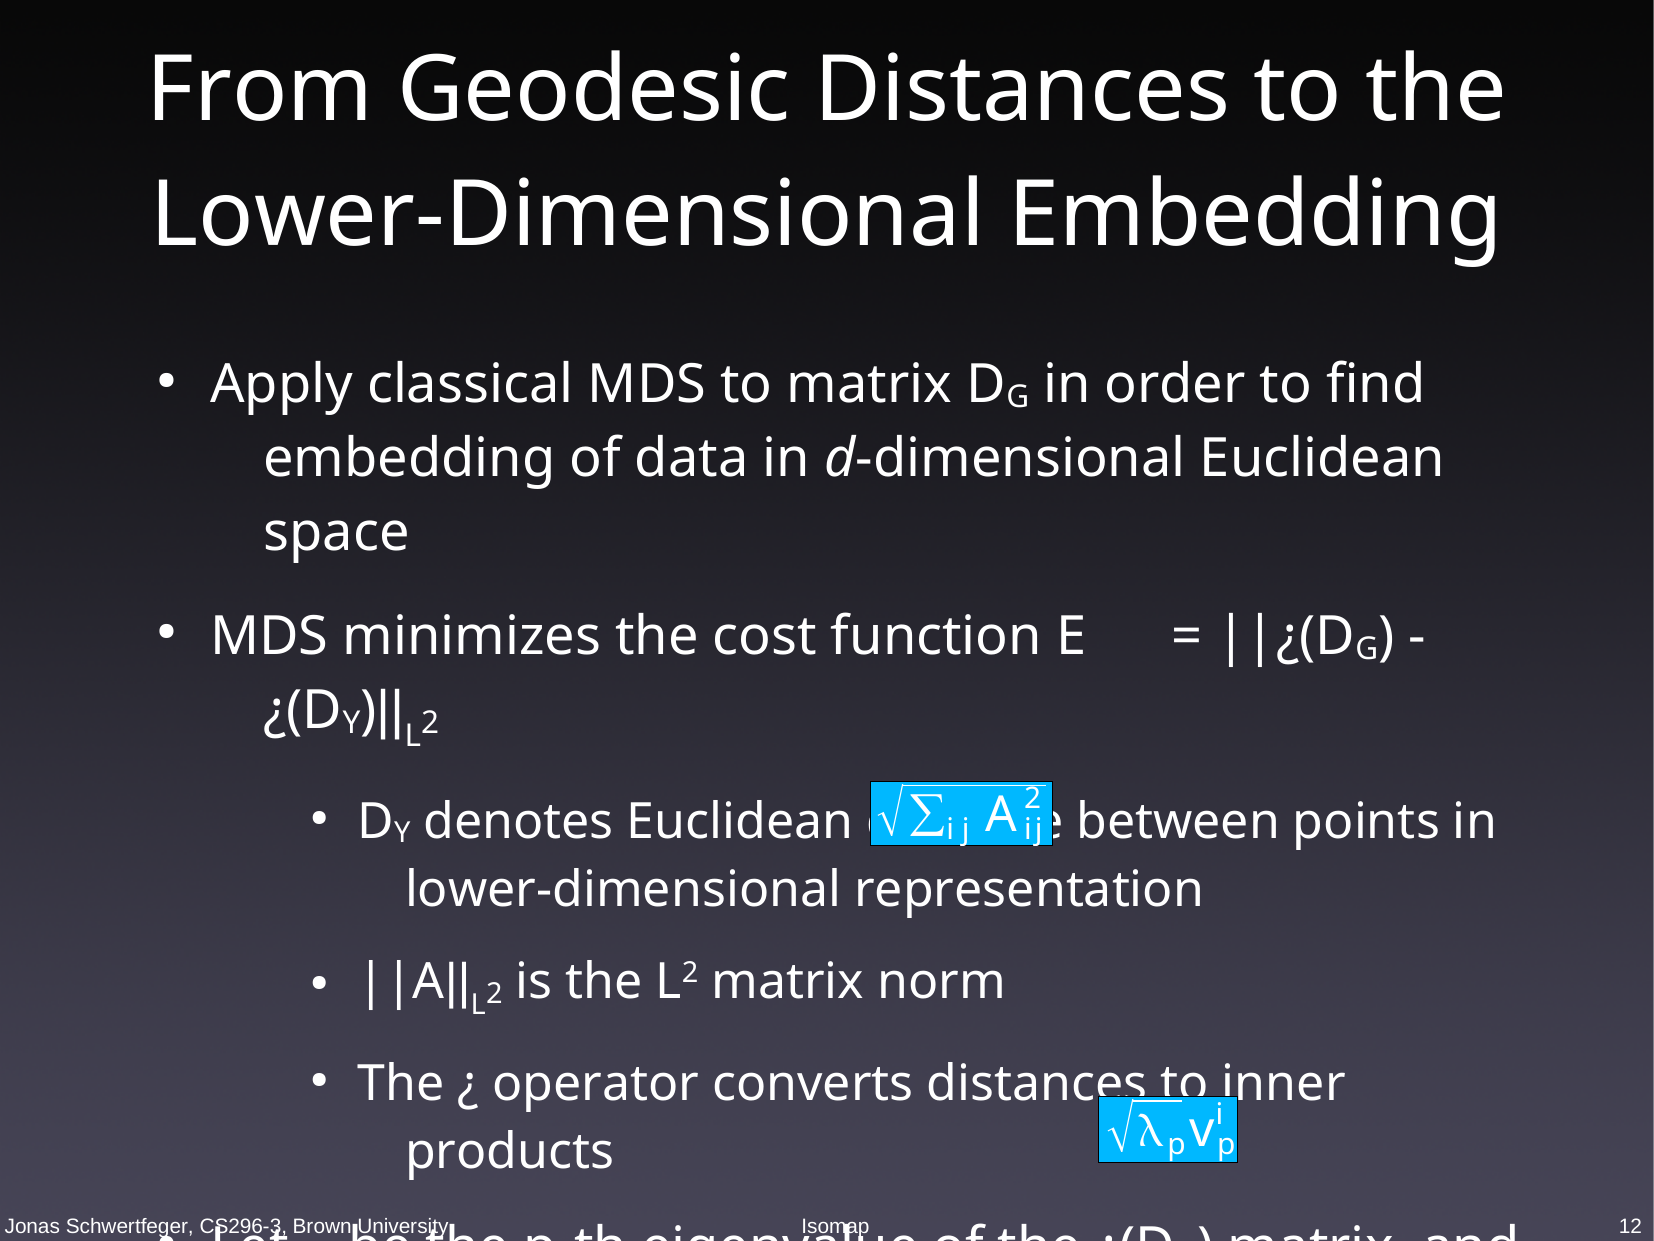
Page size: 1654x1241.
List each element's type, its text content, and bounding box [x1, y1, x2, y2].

picture [1145, 1231, 1166, 1241]
chart [870, 781, 1053, 846]
picture [849, 1232, 858, 1241]
list Apply classical MDS to matrix DG in order to find embedding of data in d-dimensional Euclidean space MDS minimizes the cost function E = ||¿(DG) - ¿(DY)||L2 DY denotes Euclidean distance between points in lower-dimensional representation ||A||L2 is the L2 matrix norm The ¿ operator converts distances to inner products Let ¸p be the p-th eigenvalue of the ¿(DG) matrix, and vip be the i-th component of the p-th eigenvector. Then the p-th dimension of the i-th data point is [121, 344, 1534, 1163]
picture [0, 0, 1654, 1241]
title From Geodesic Distances to the Lower-Dimensional Embedding [121, 43, 1534, 251]
picture [860, 1223, 866, 1232]
chart [1098, 1096, 1238, 1163]
